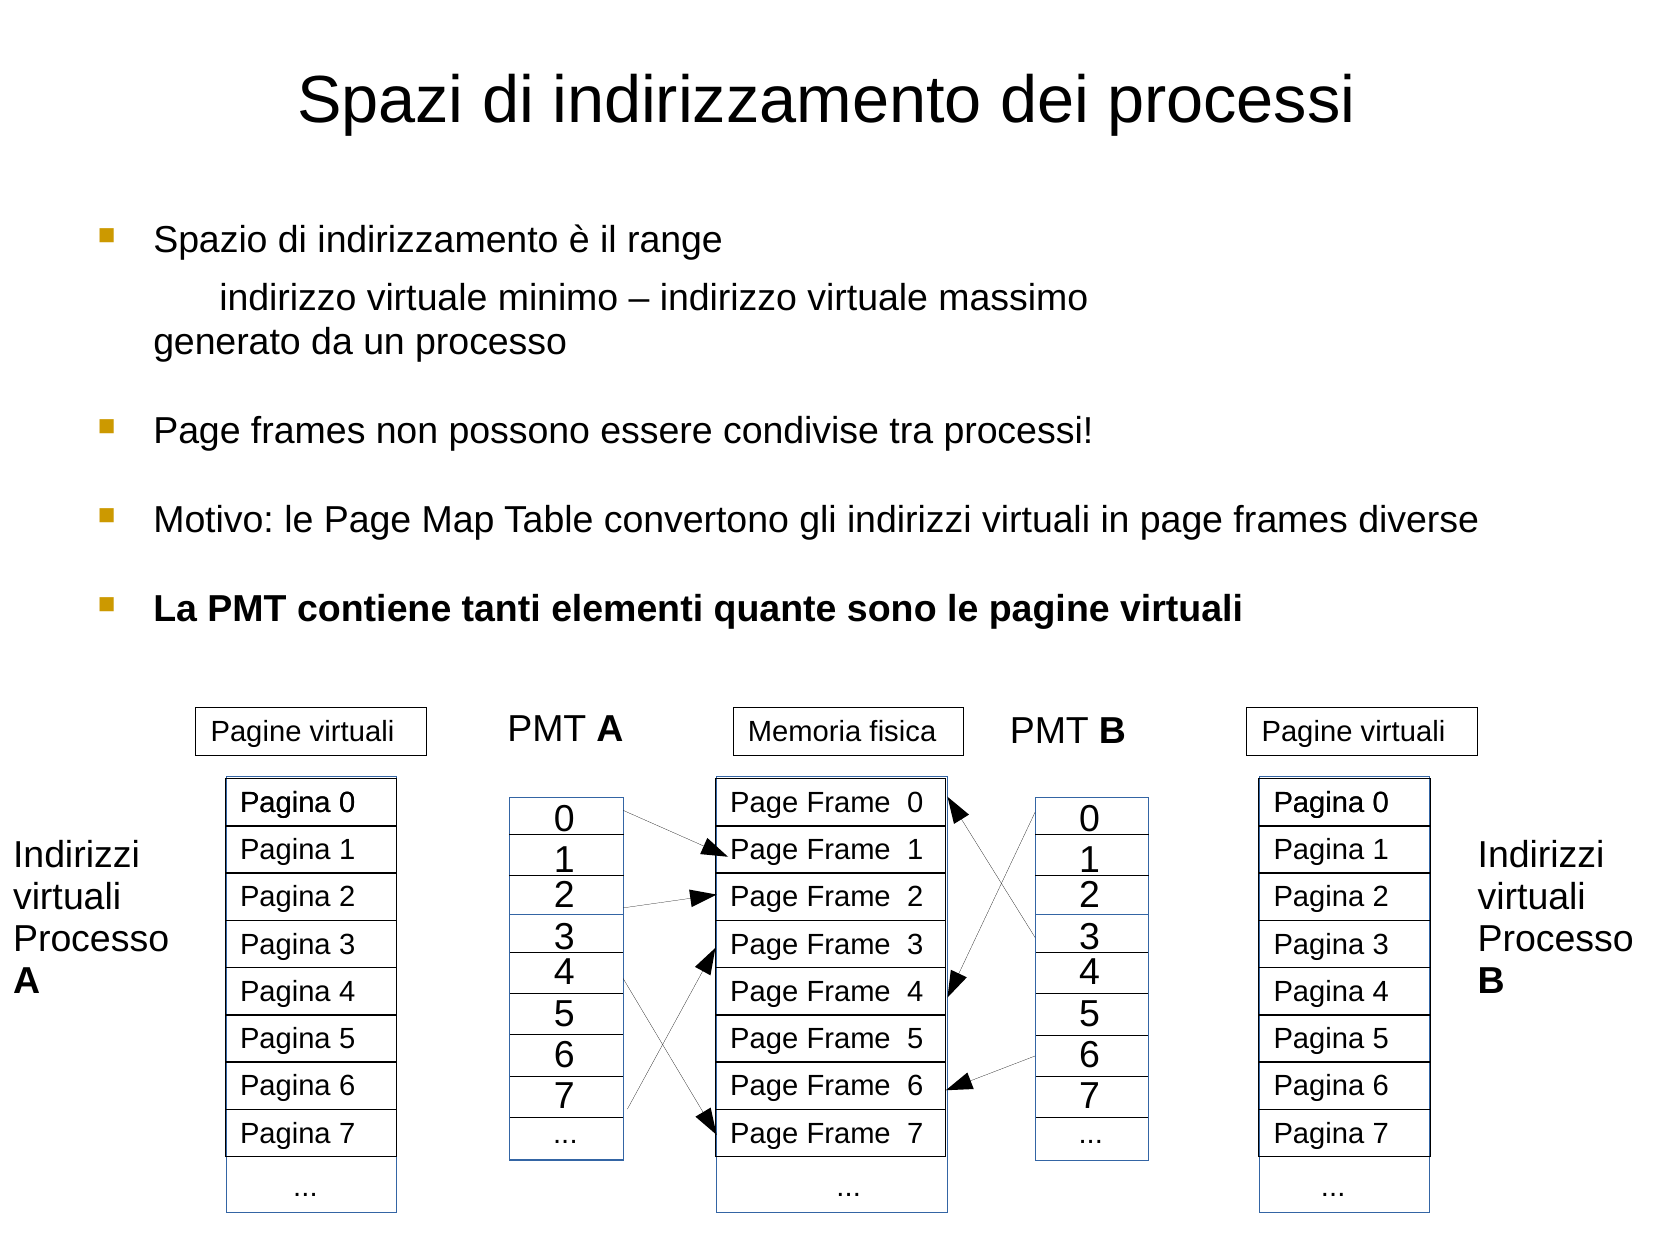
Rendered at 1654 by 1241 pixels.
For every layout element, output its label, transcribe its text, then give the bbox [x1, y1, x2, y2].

text_box Pagina 6 [1258, 1061, 1431, 1109]
text_box Pagina 1 [225, 827, 397, 872]
text_box Pagina 1 [1258, 827, 1431, 872]
text_box Pagine virtuali [195, 707, 427, 756]
text_box Indirizzi virtuali Processo A [0, 825, 225, 1009]
text_box 3 [1064, 907, 1146, 943]
text_box Page Frame 6 [715, 1061, 946, 1109]
text_box ... [538, 1109, 628, 1157]
text_box Page Frame 0 [715, 778, 946, 825]
text_box Memoria fisica [733, 707, 964, 756]
text_box 4 [1064, 943, 1146, 984]
text_box Pagina 3 [1258, 920, 1431, 967]
text_box Pagina 0 [1258, 778, 1431, 827]
text_box 5 [538, 984, 620, 1025]
text_box PMT A [492, 700, 666, 758]
text_box Pagina 2 [1258, 872, 1431, 920]
text_box 1 [538, 831, 620, 866]
text_box 0 [538, 789, 620, 831]
text_box Pagina 7 [225, 1109, 397, 1157]
list Spazio di indirizzamento è il range indirizzo virtuale minimo – indirizzo virtuale massimo generato da un processo Page frames non possono essere condivise tra processi! Motivo: le Page Map Table convertono gli indirizzi virtuali in page frames diverse La PMT contiene tanti elementi quante sono le pagine virtuali [82, 218, 1571, 713]
text_box Pagina 4 [1258, 967, 1431, 1014]
text_box Pagina 6 [225, 1061, 397, 1109]
text_box 7 [1064, 1067, 1146, 1109]
text_box Pagina 2 [225, 872, 397, 920]
text_box Page Frame 5 [715, 1014, 946, 1061]
text_box 1 [1064, 831, 1146, 866]
text_box Page Frame 1 [715, 825, 946, 872]
text_box ... [1306, 1162, 1478, 1210]
text_box Indirizzi virtuali Processo B [1463, 825, 1654, 1009]
text_box Pagina 7 [1258, 1109, 1431, 1157]
text_box Page Frame 7 [715, 1109, 946, 1157]
text_box 5 [1064, 984, 1146, 1026]
text_box Page Frame 3 [715, 920, 946, 967]
text_box PMT B [995, 702, 1169, 760]
text_box Pagina 5 [225, 1014, 397, 1061]
text_box 3 [538, 907, 620, 943]
text_box Pagina 3 [225, 920, 397, 967]
text_box 2 [538, 866, 620, 907]
text_box 4 [538, 943, 620, 984]
text_box ... [821, 1162, 995, 1210]
text_box ... [1063, 1109, 1153, 1157]
text_box Page Frame 2 [715, 872, 946, 920]
text_box Page Frame 4 [715, 967, 946, 1014]
title Spazi di indirizzamento dei processi [82, 0, 1571, 204]
text_box 2 [1064, 866, 1146, 907]
text_box Pagina 0 [225, 778, 397, 827]
text_box 7 [538, 1067, 620, 1109]
text_box Pagine virtuali [1246, 707, 1478, 756]
text_box ... [278, 1162, 368, 1210]
text_box 6 [538, 1025, 620, 1067]
text_box 0 [1064, 789, 1146, 831]
text_box Pagina 5 [1258, 1014, 1431, 1061]
text_box Pagina 4 [225, 967, 397, 1014]
text_box 6 [1064, 1026, 1146, 1067]
